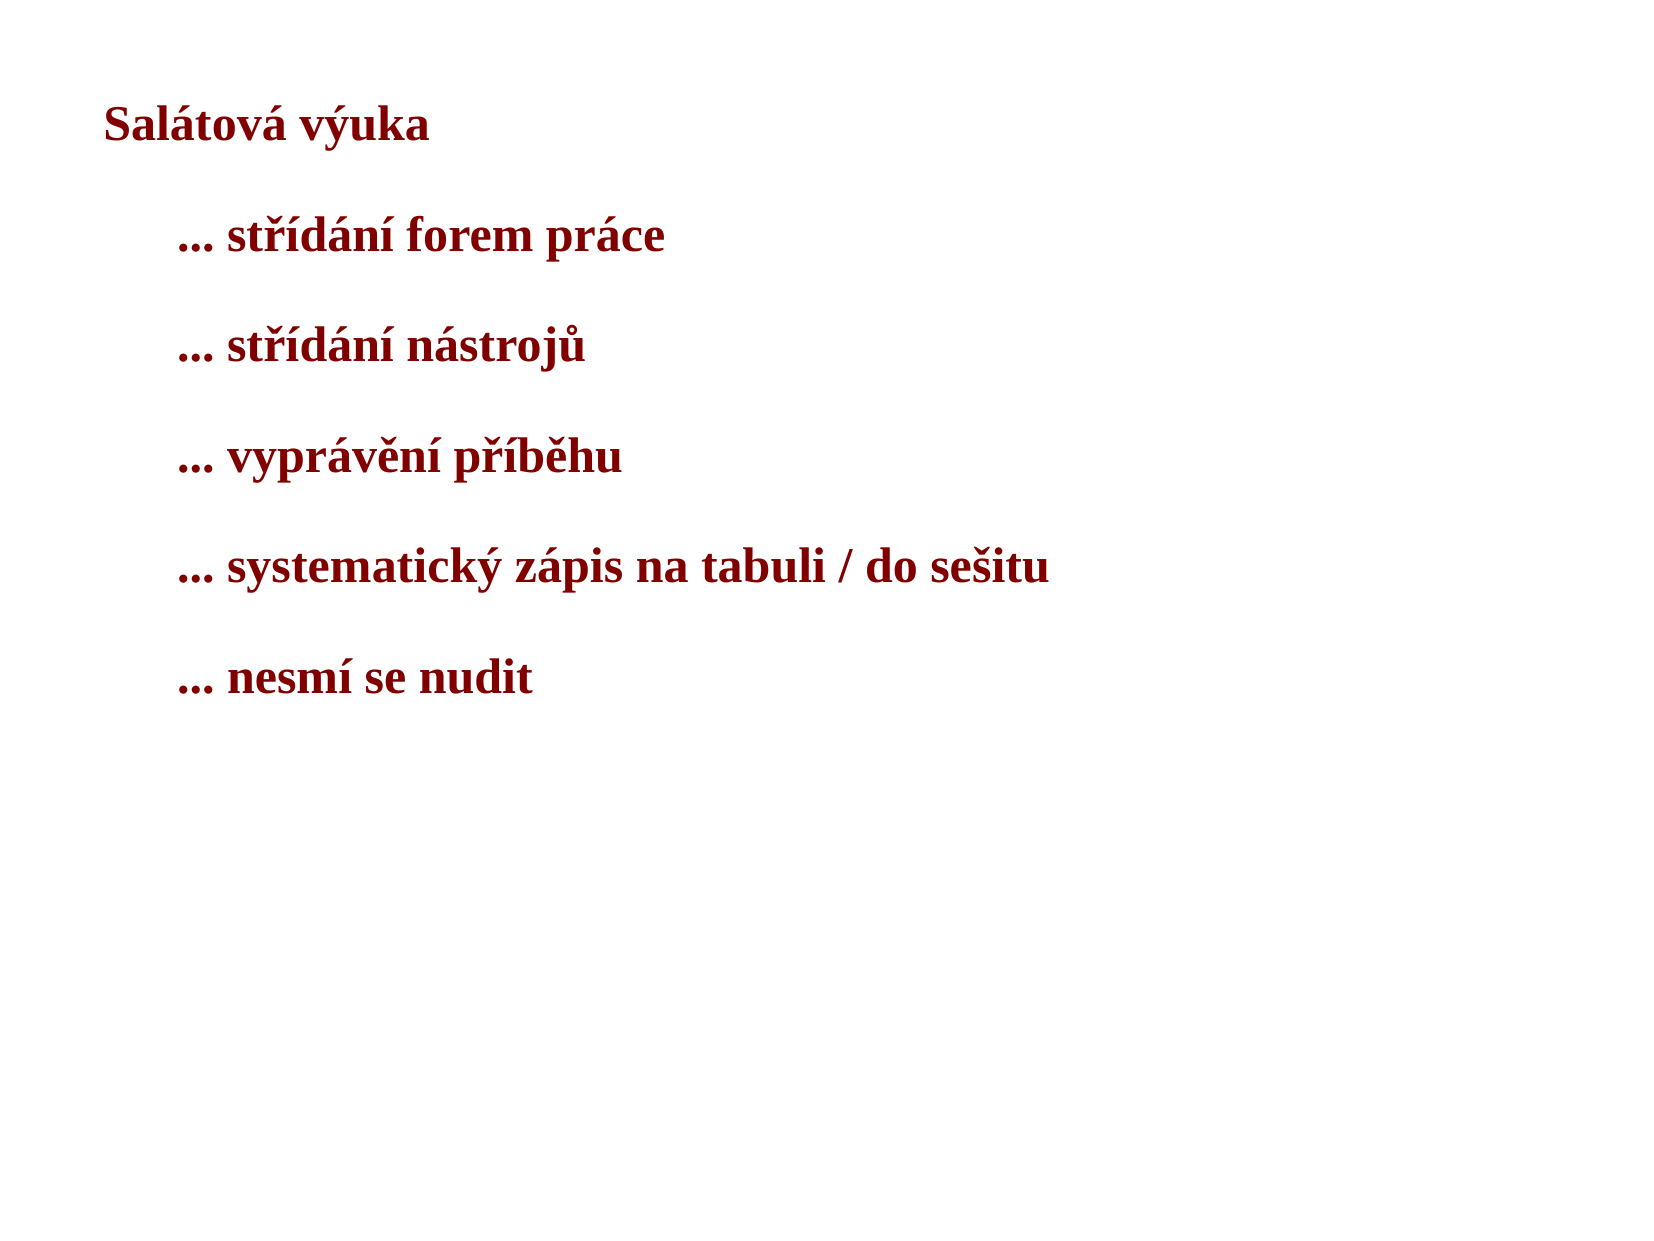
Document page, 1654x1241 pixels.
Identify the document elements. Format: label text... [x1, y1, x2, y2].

text_box Salátová výuka ... střídání forem práce ... střídání nástrojů ... vyprávění příběhu ... systematický zápis na tabuli / do sešitu ... nesmí se nudit [88, 88, 1066, 726]
